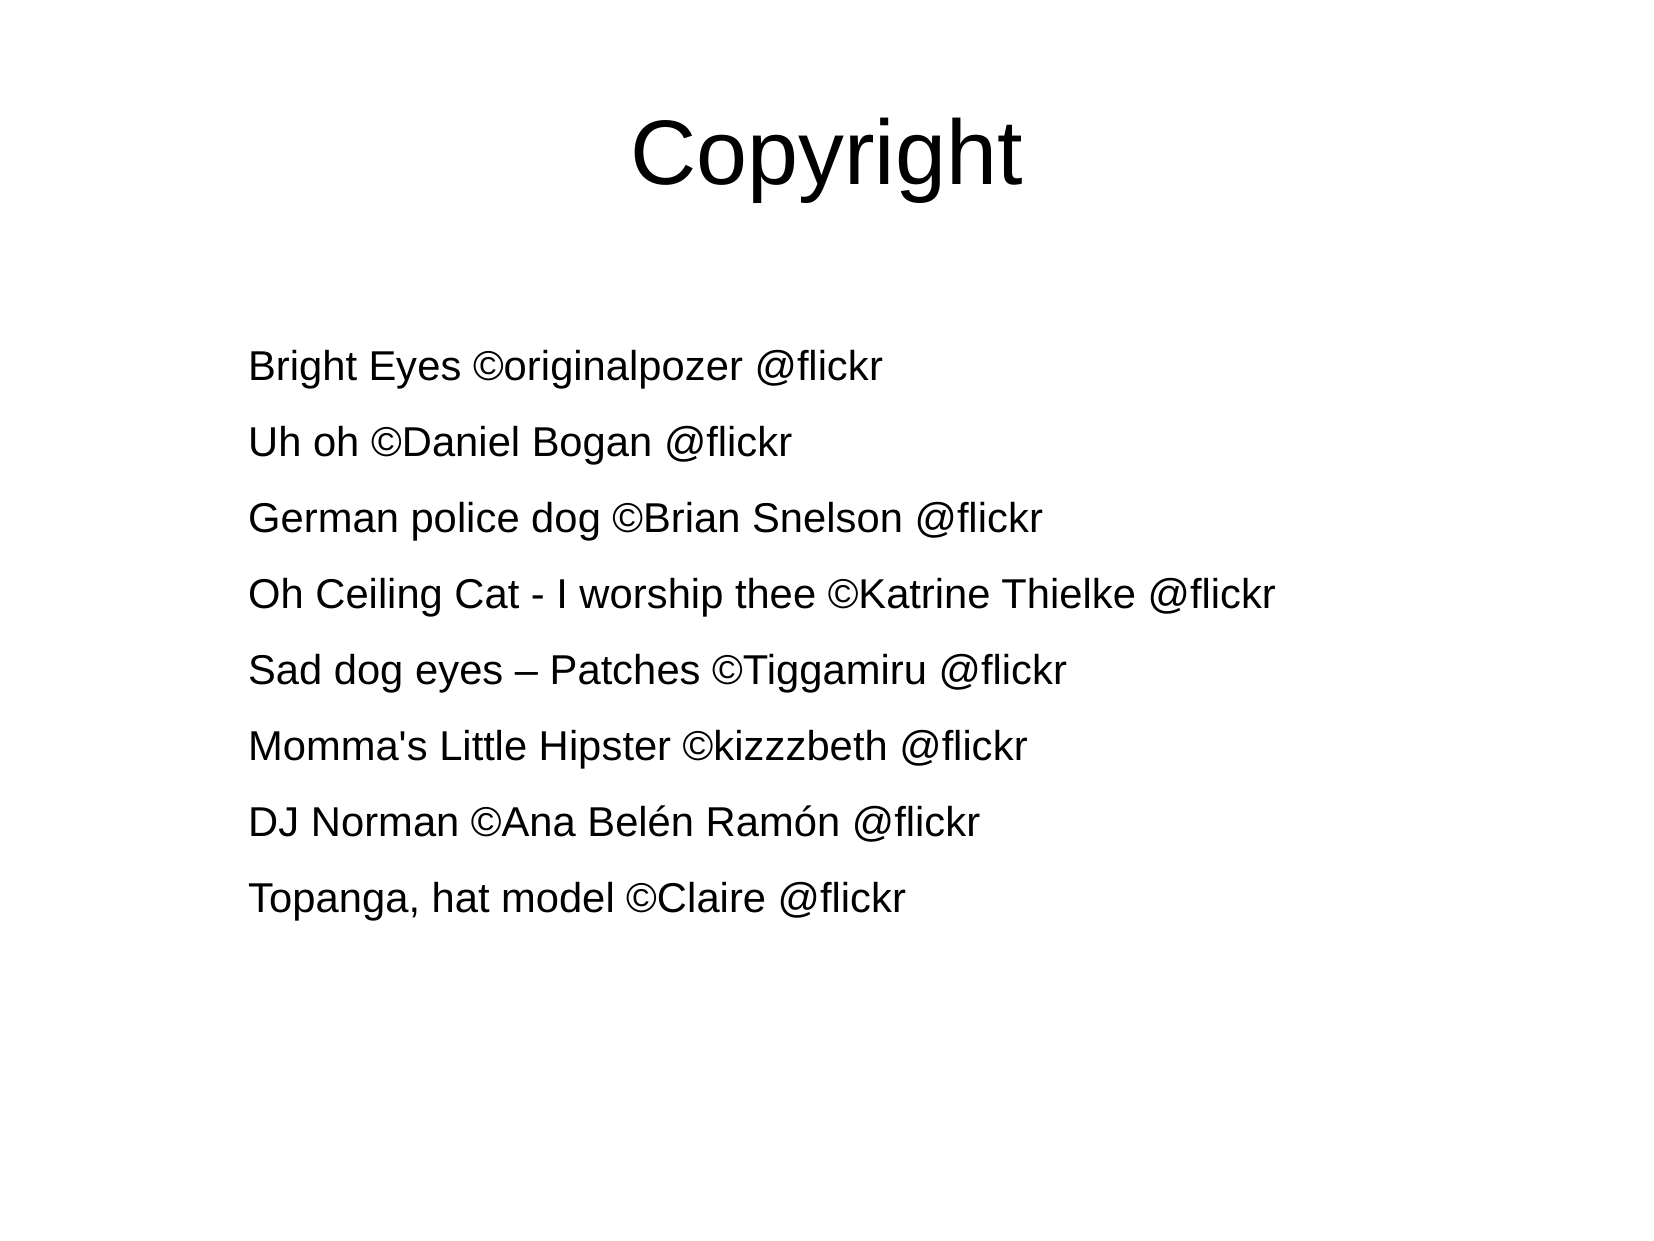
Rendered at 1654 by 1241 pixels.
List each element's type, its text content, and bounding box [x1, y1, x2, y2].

list Bright Eyes ©originalpozer @flickr Uh oh ©Daniel Bogan @flickr German police dog ©Brian Snelson @flickr Oh Ceiling Cat - I worship thee ©Katrine Thielke @flickr Sad dog eyes – Patches ©Tiggamiru @flickr Momma's Little Hipster ©kizzzbeth @flickr DJ Norman ©Ana Belén Ramón @flickr Topanga, hat model ©Claire @flickr [248, 342, 1571, 1010]
title Copyright [82, 49, 1571, 257]
